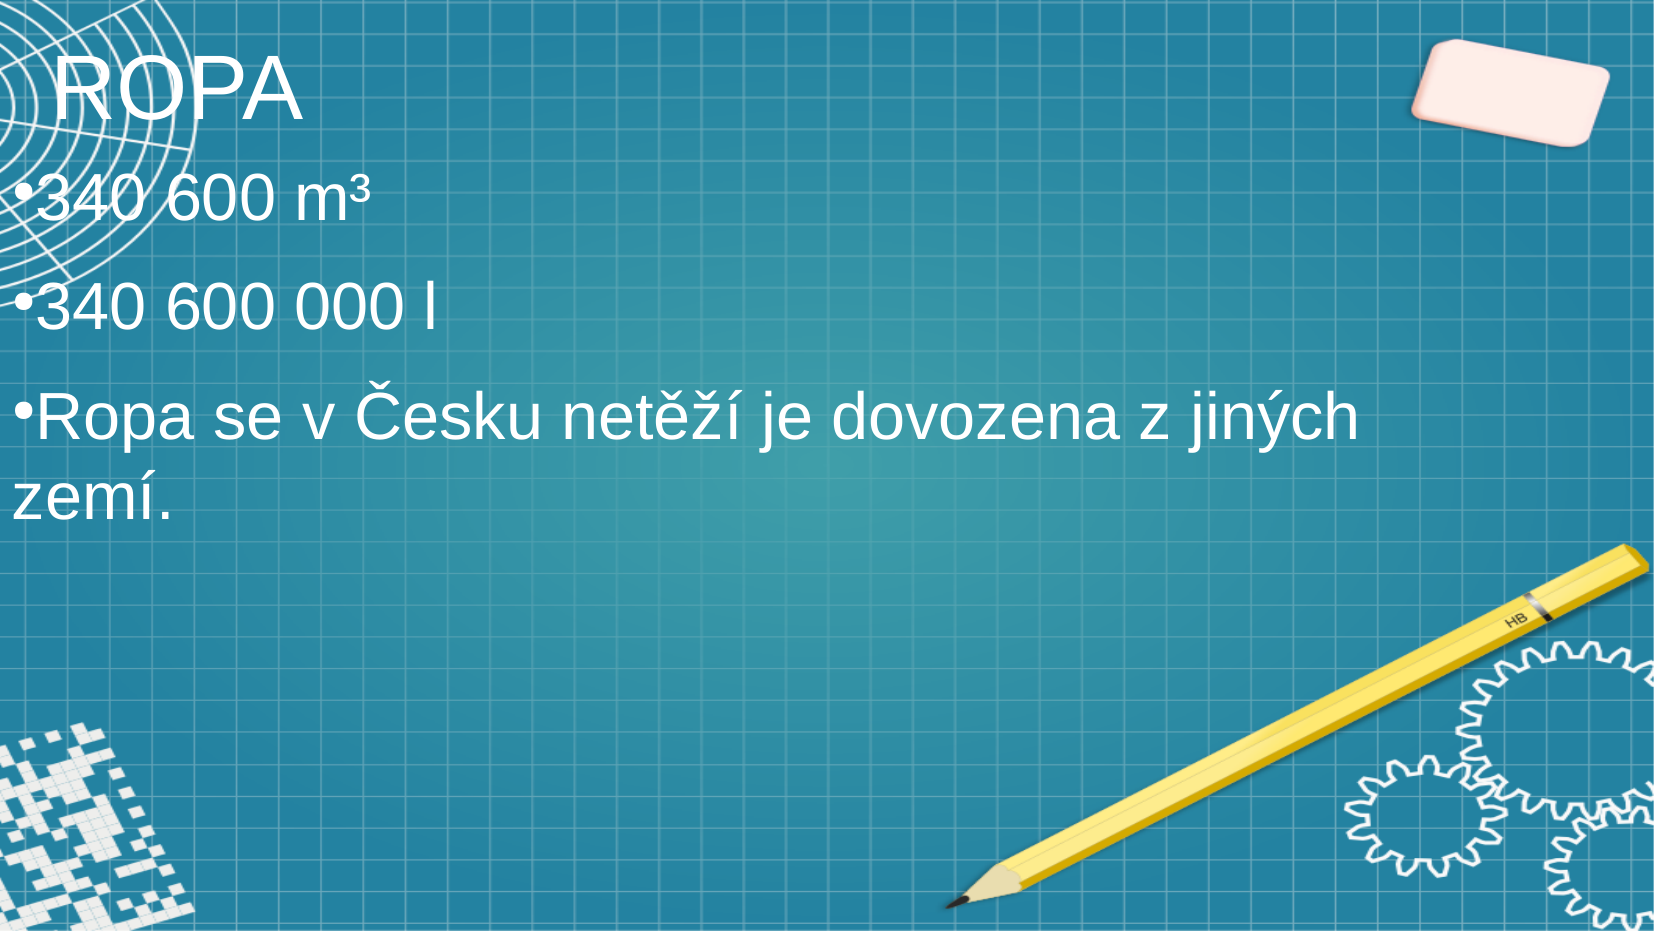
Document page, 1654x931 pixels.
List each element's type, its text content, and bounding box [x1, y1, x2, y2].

list 340 600 m³ 340 600 000 l Ropa se v Česku netěží je dovozena z jiných zemí. [11, 153, 1501, 931]
title ROPA [0, 0, 922, 189]
